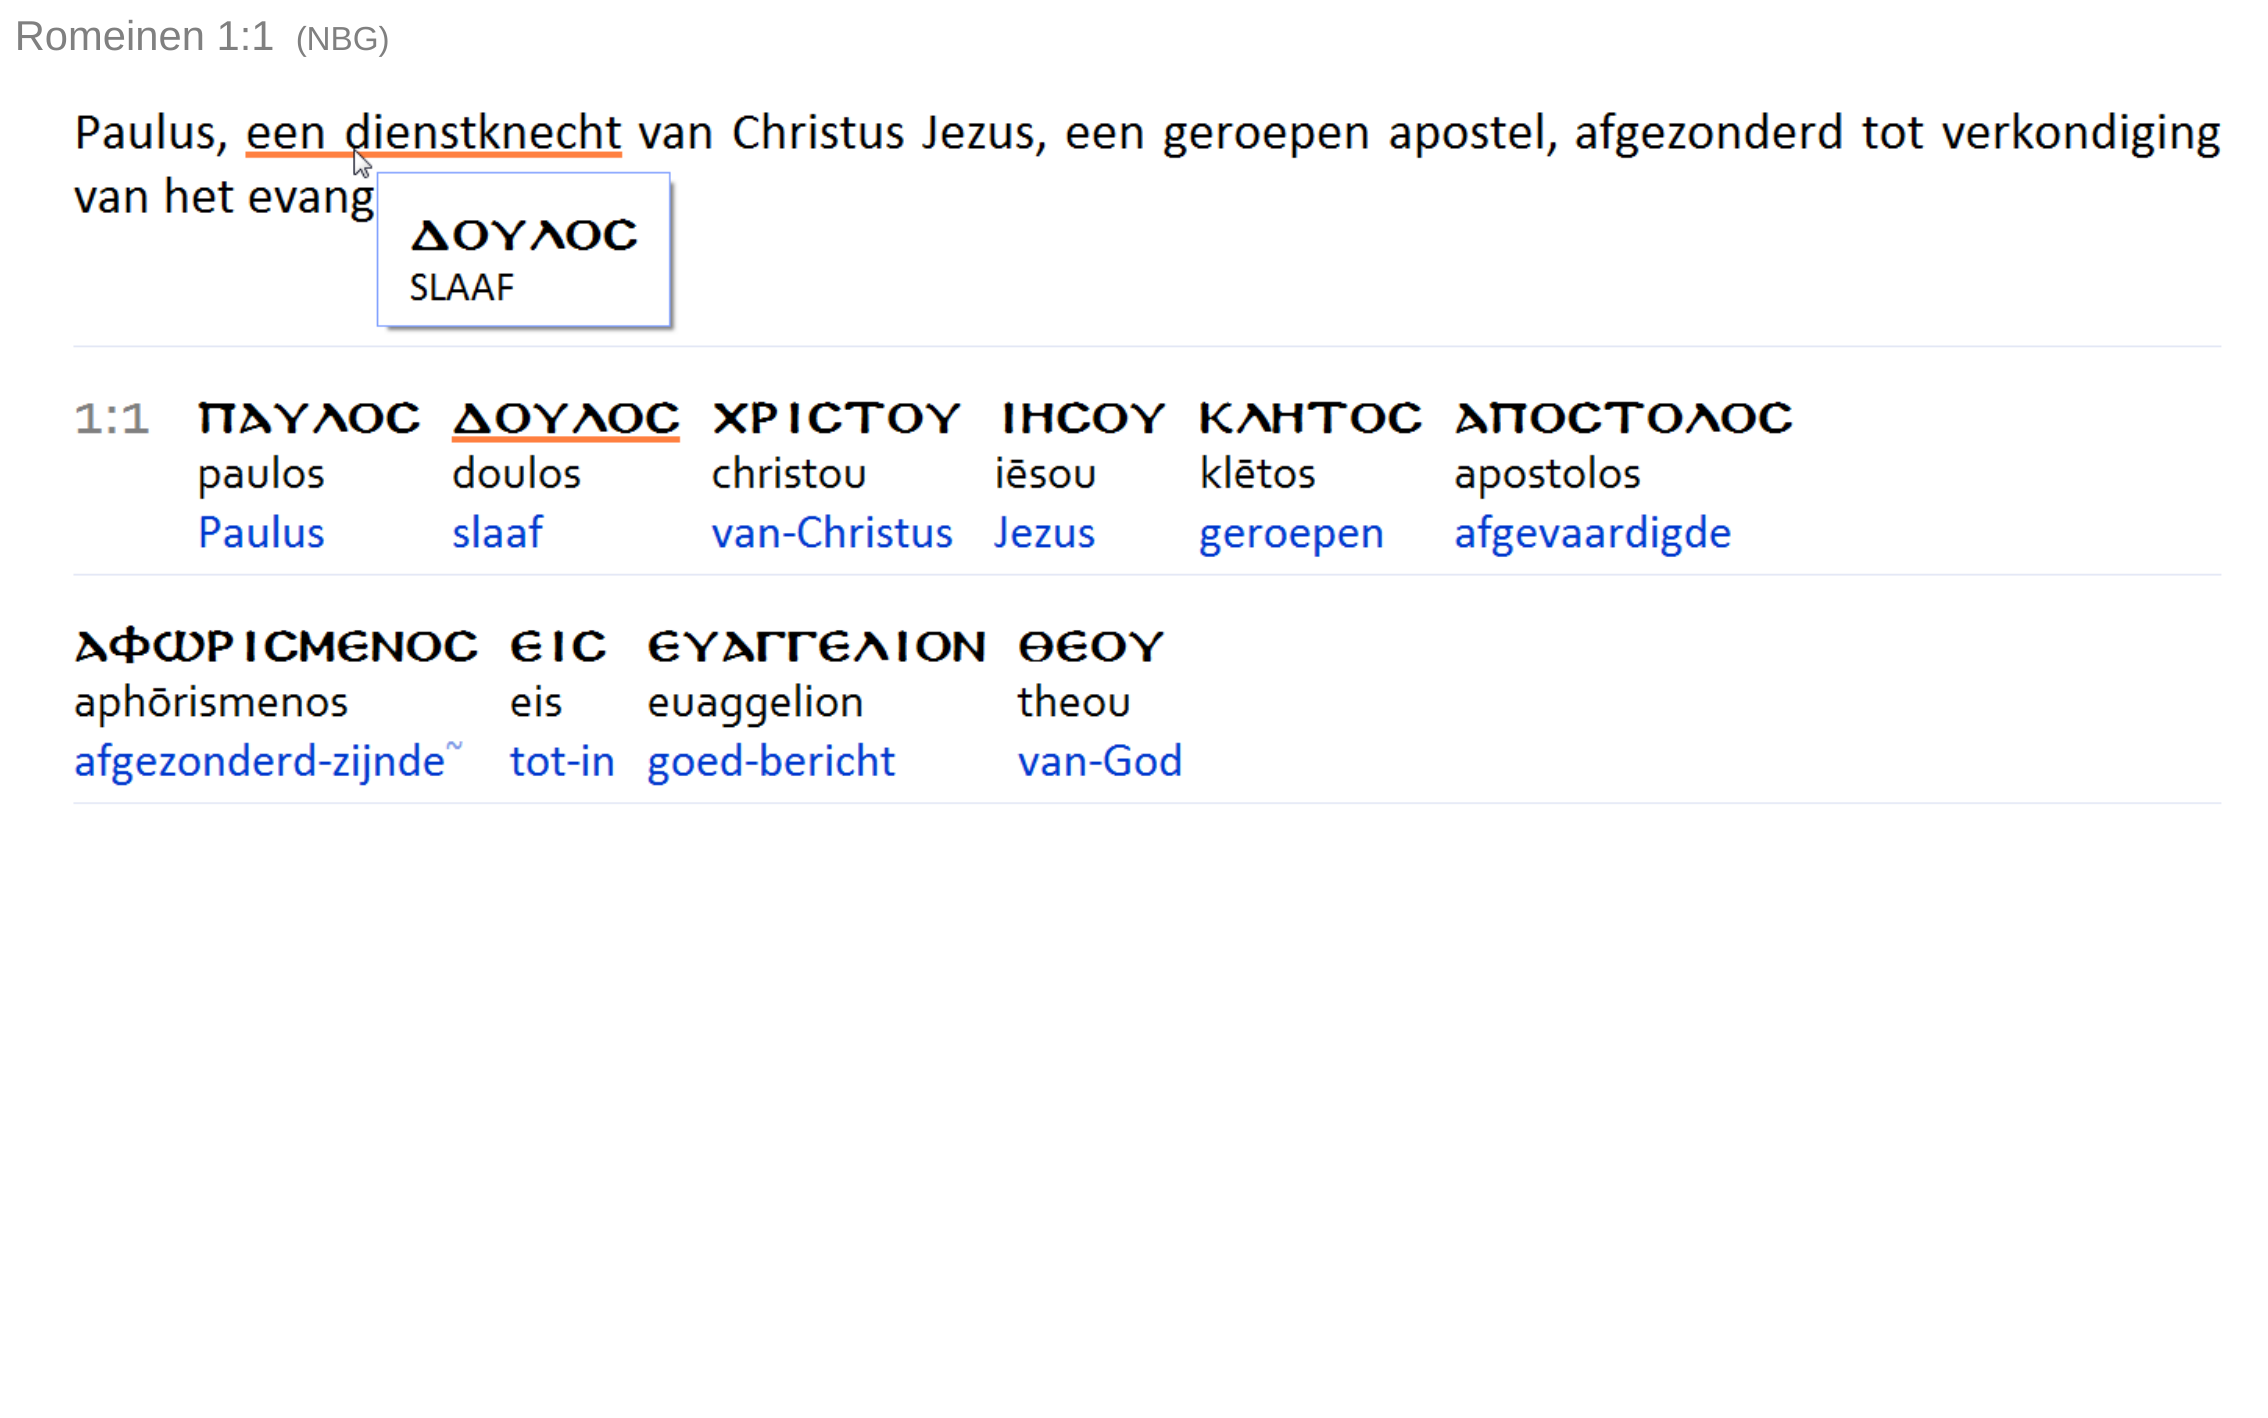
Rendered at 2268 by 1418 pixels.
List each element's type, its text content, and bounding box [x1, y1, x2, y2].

text_box Romeinen 1:1 (NBG) [0, 4, 596, 68]
picture [5, 94, 2256, 812]
